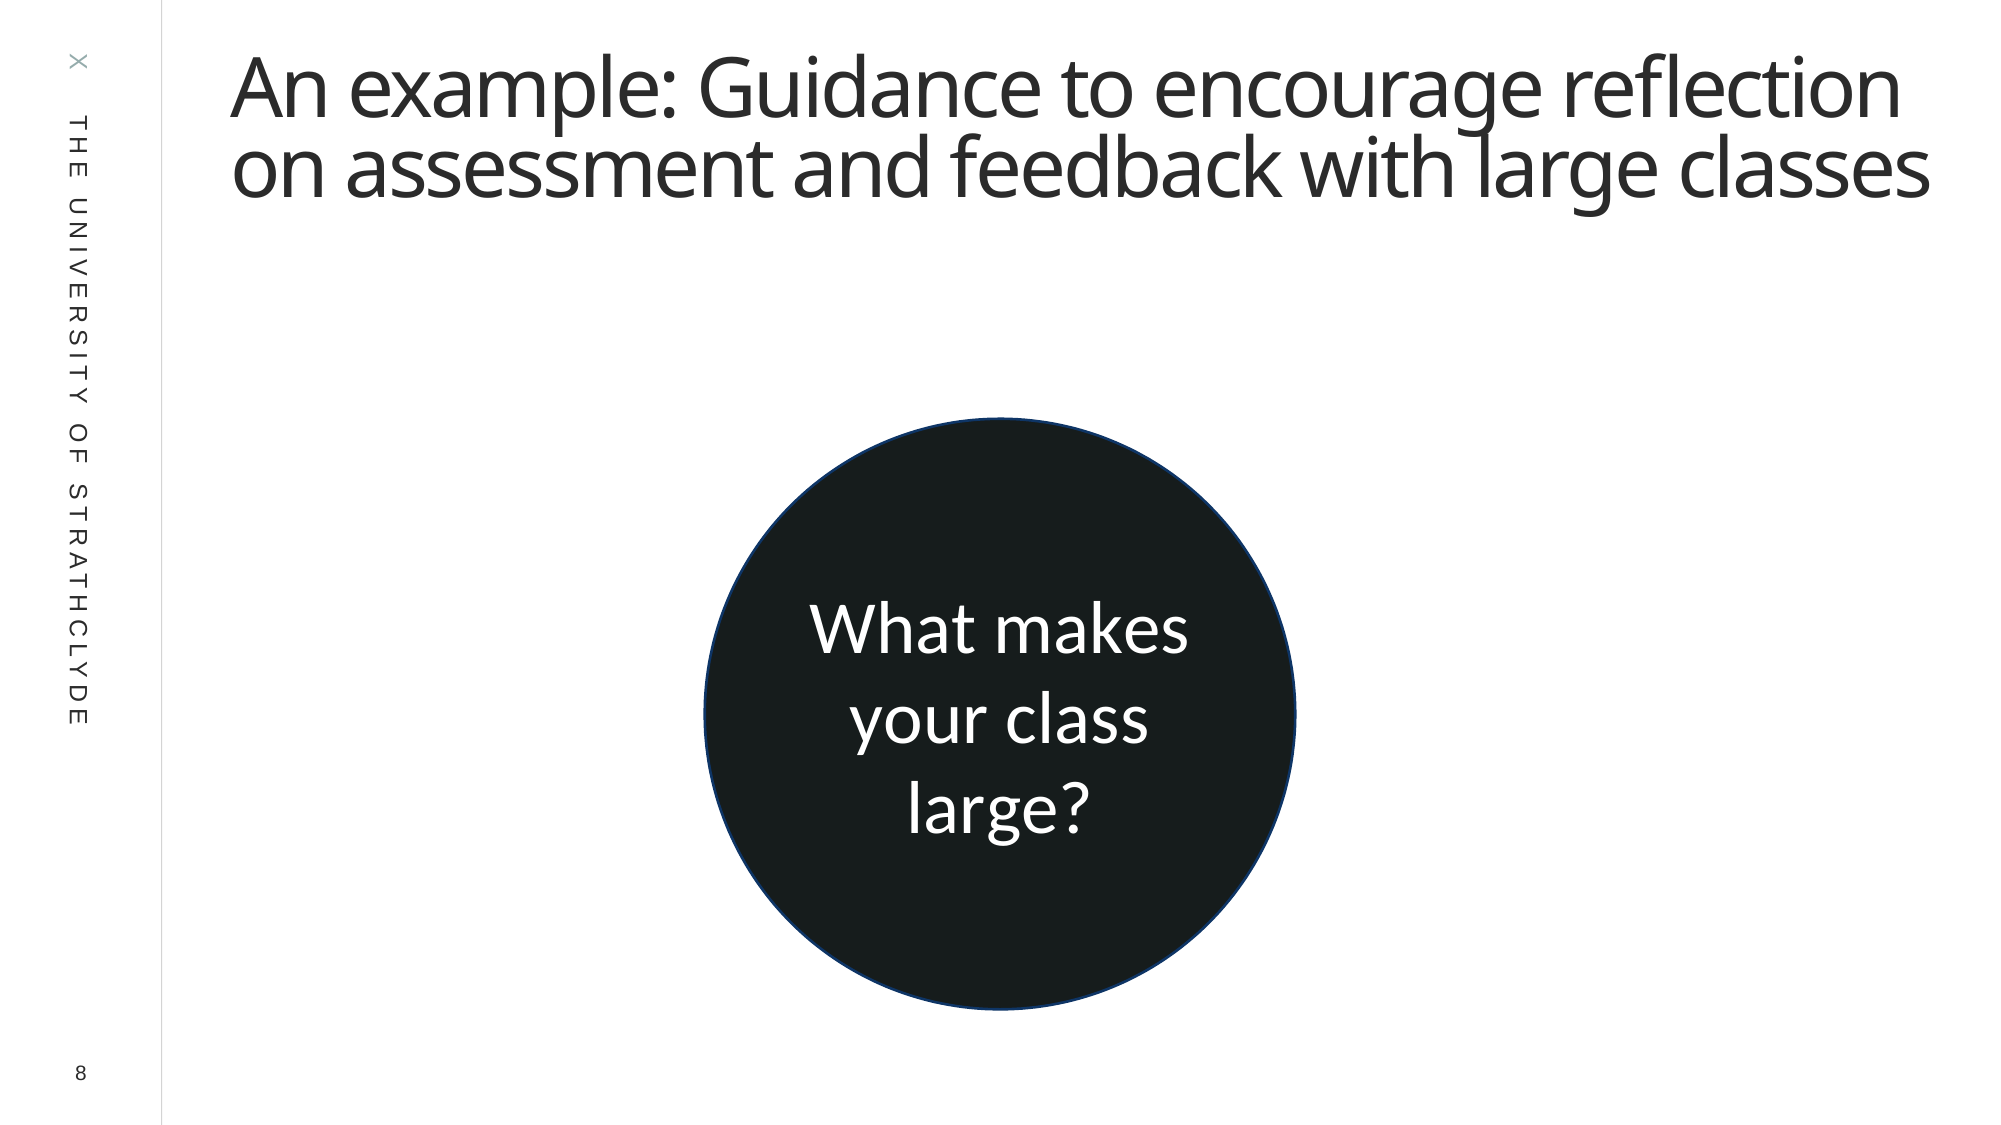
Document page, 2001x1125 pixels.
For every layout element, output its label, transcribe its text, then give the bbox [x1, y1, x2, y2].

text_box 8 [38, 1052, 123, 1091]
text_box What makes your class large? [704, 418, 1296, 1010]
title An example: Guidance to encourage reflection on assessment and feedback with large classes [230, 21, 2000, 250]
